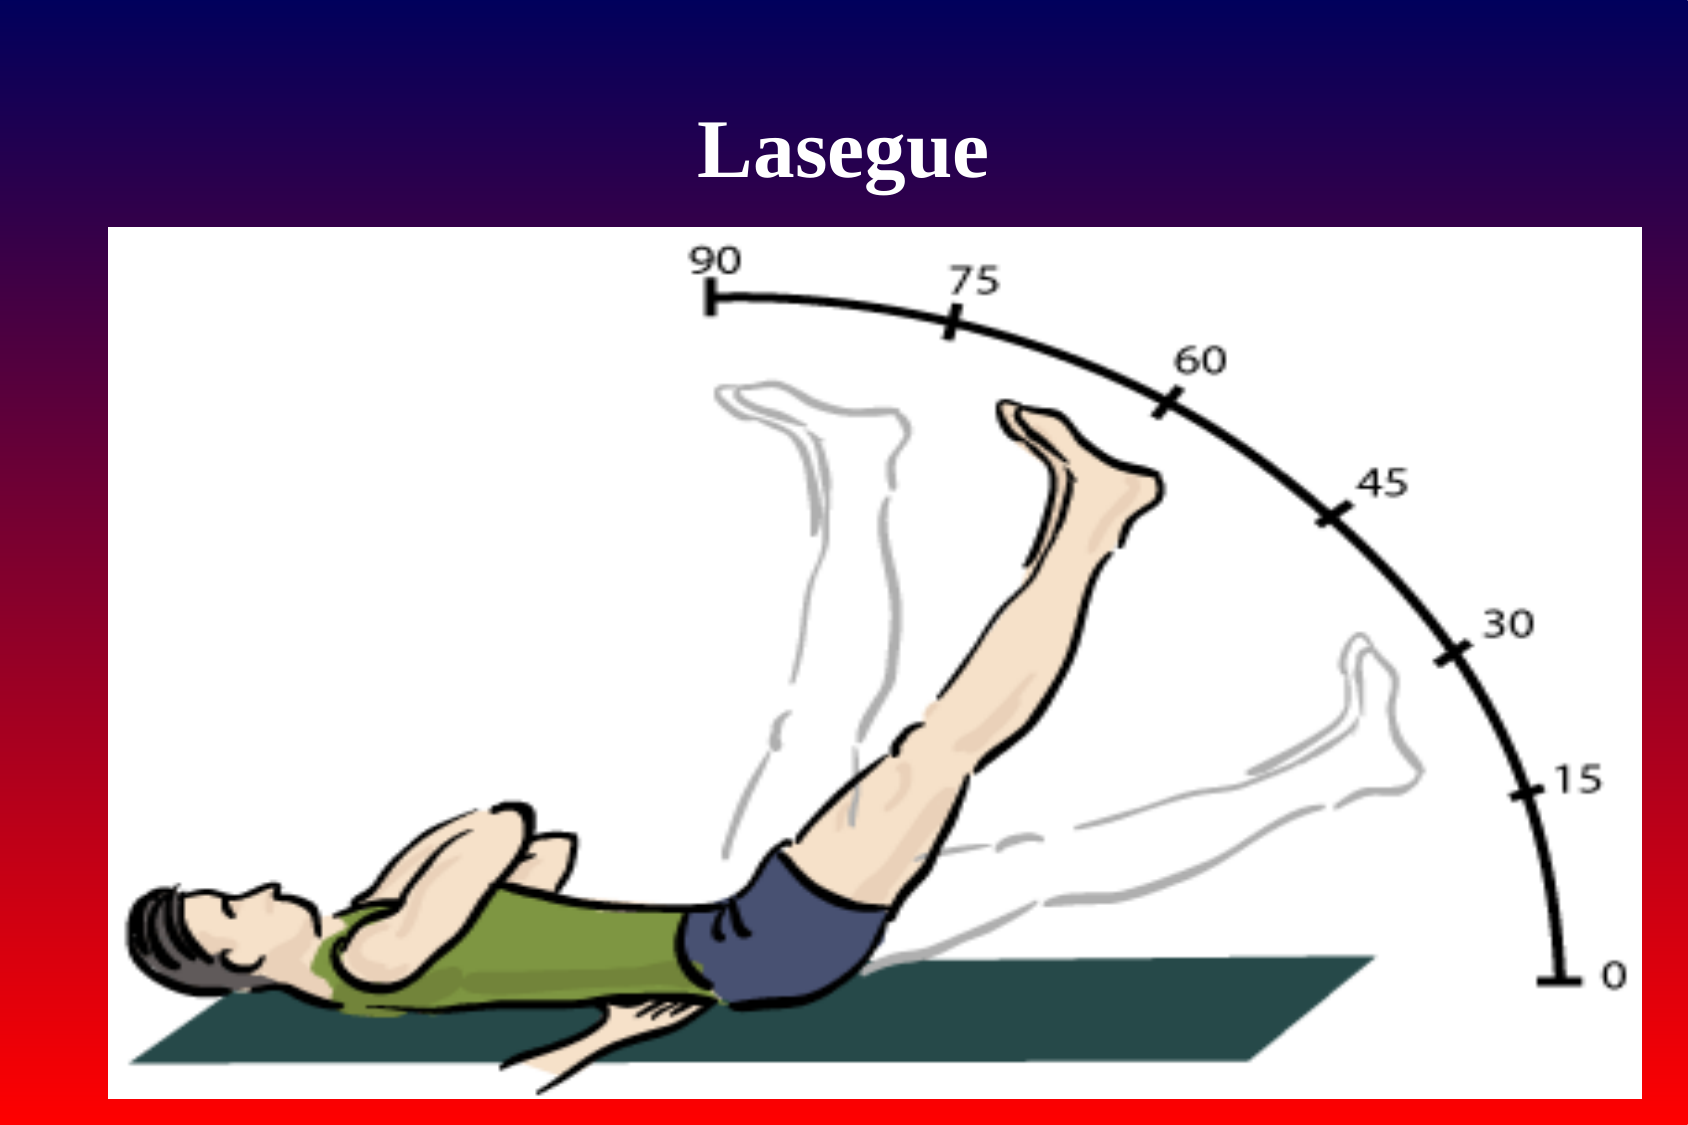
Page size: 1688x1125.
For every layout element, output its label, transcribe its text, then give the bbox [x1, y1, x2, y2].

picture [108, 227, 1642, 1099]
text_box Lasegue [126, 49, 1561, 227]
